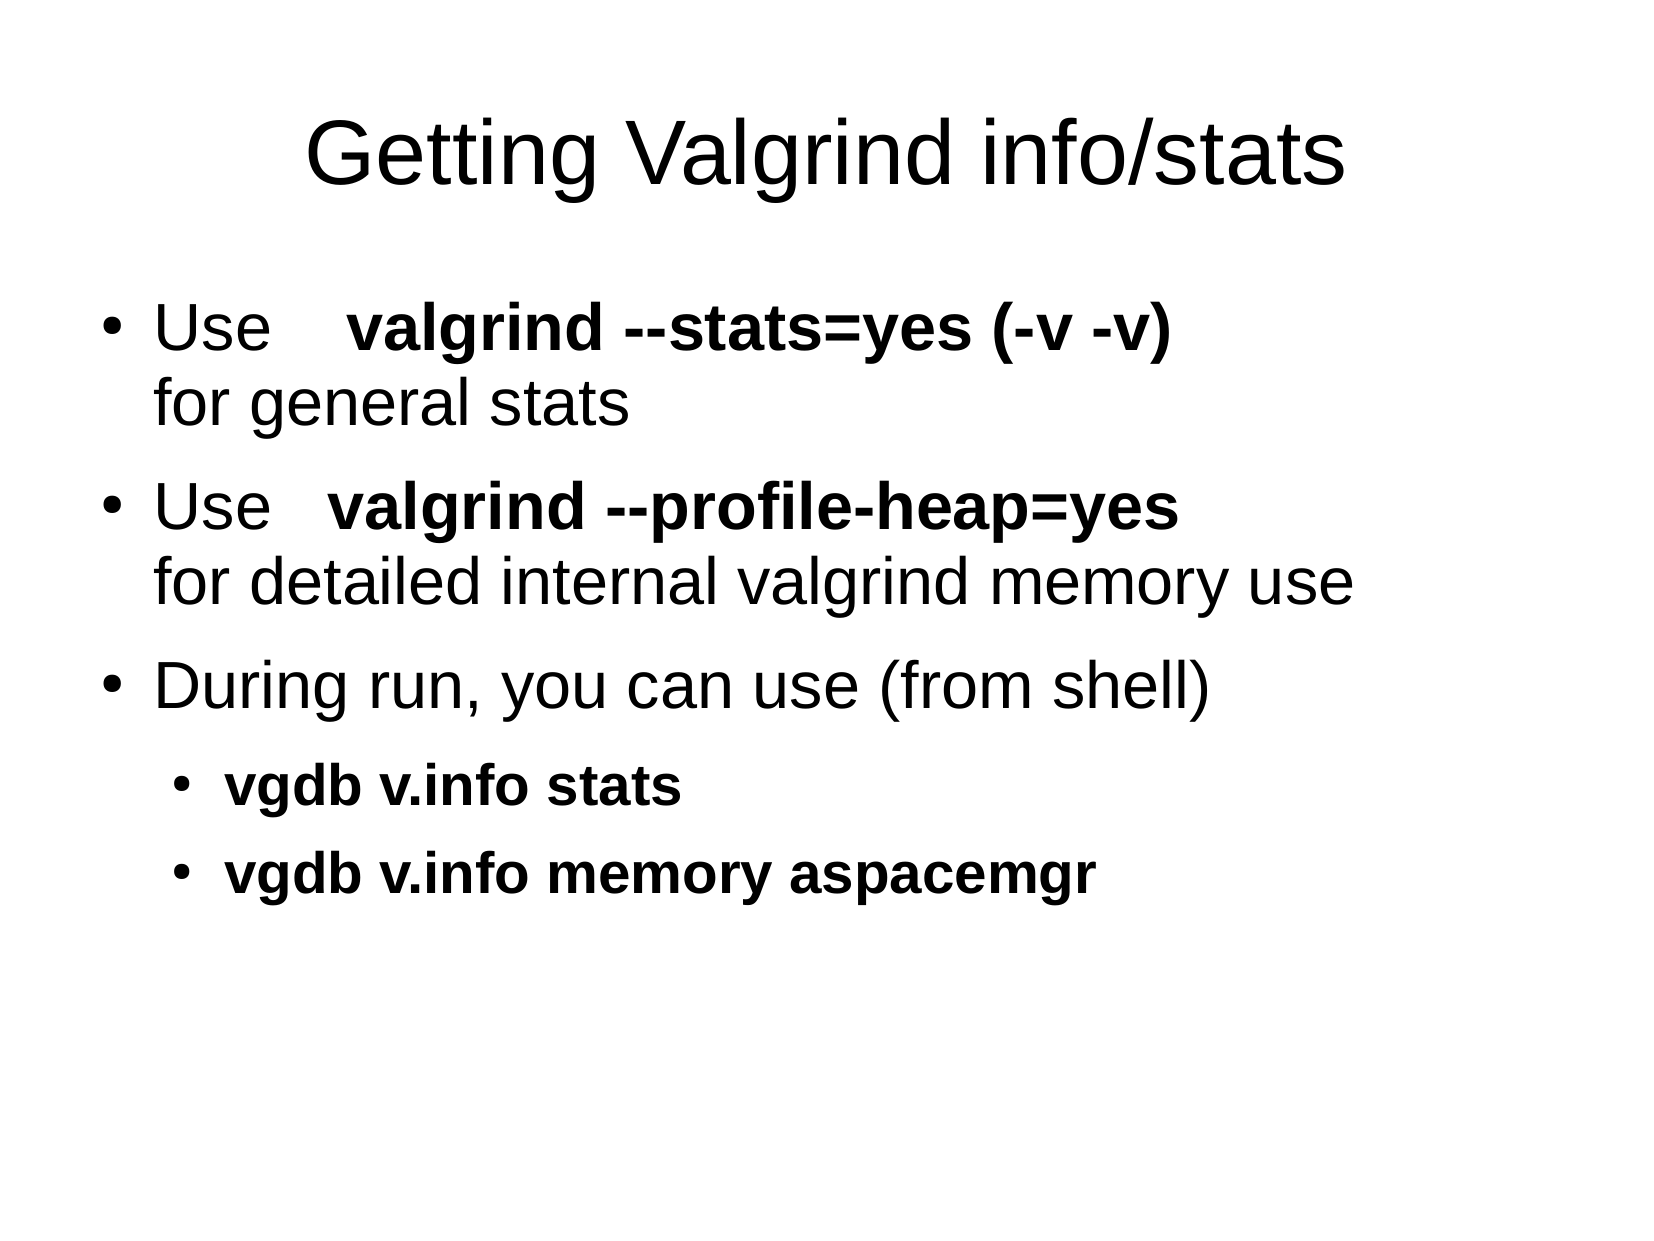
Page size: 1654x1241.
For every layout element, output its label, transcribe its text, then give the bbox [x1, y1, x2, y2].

list Use valgrind --stats=yes (-v -v) for general stats Use valgrind --profile-heap=yes for detailed internal valgrind memory use During run, you can use (from shell) vgdb v.info stats vgdb v.info memory aspacemgr [82, 290, 1571, 1010]
title Getting Valgrind info/stats [82, 49, 1571, 257]
